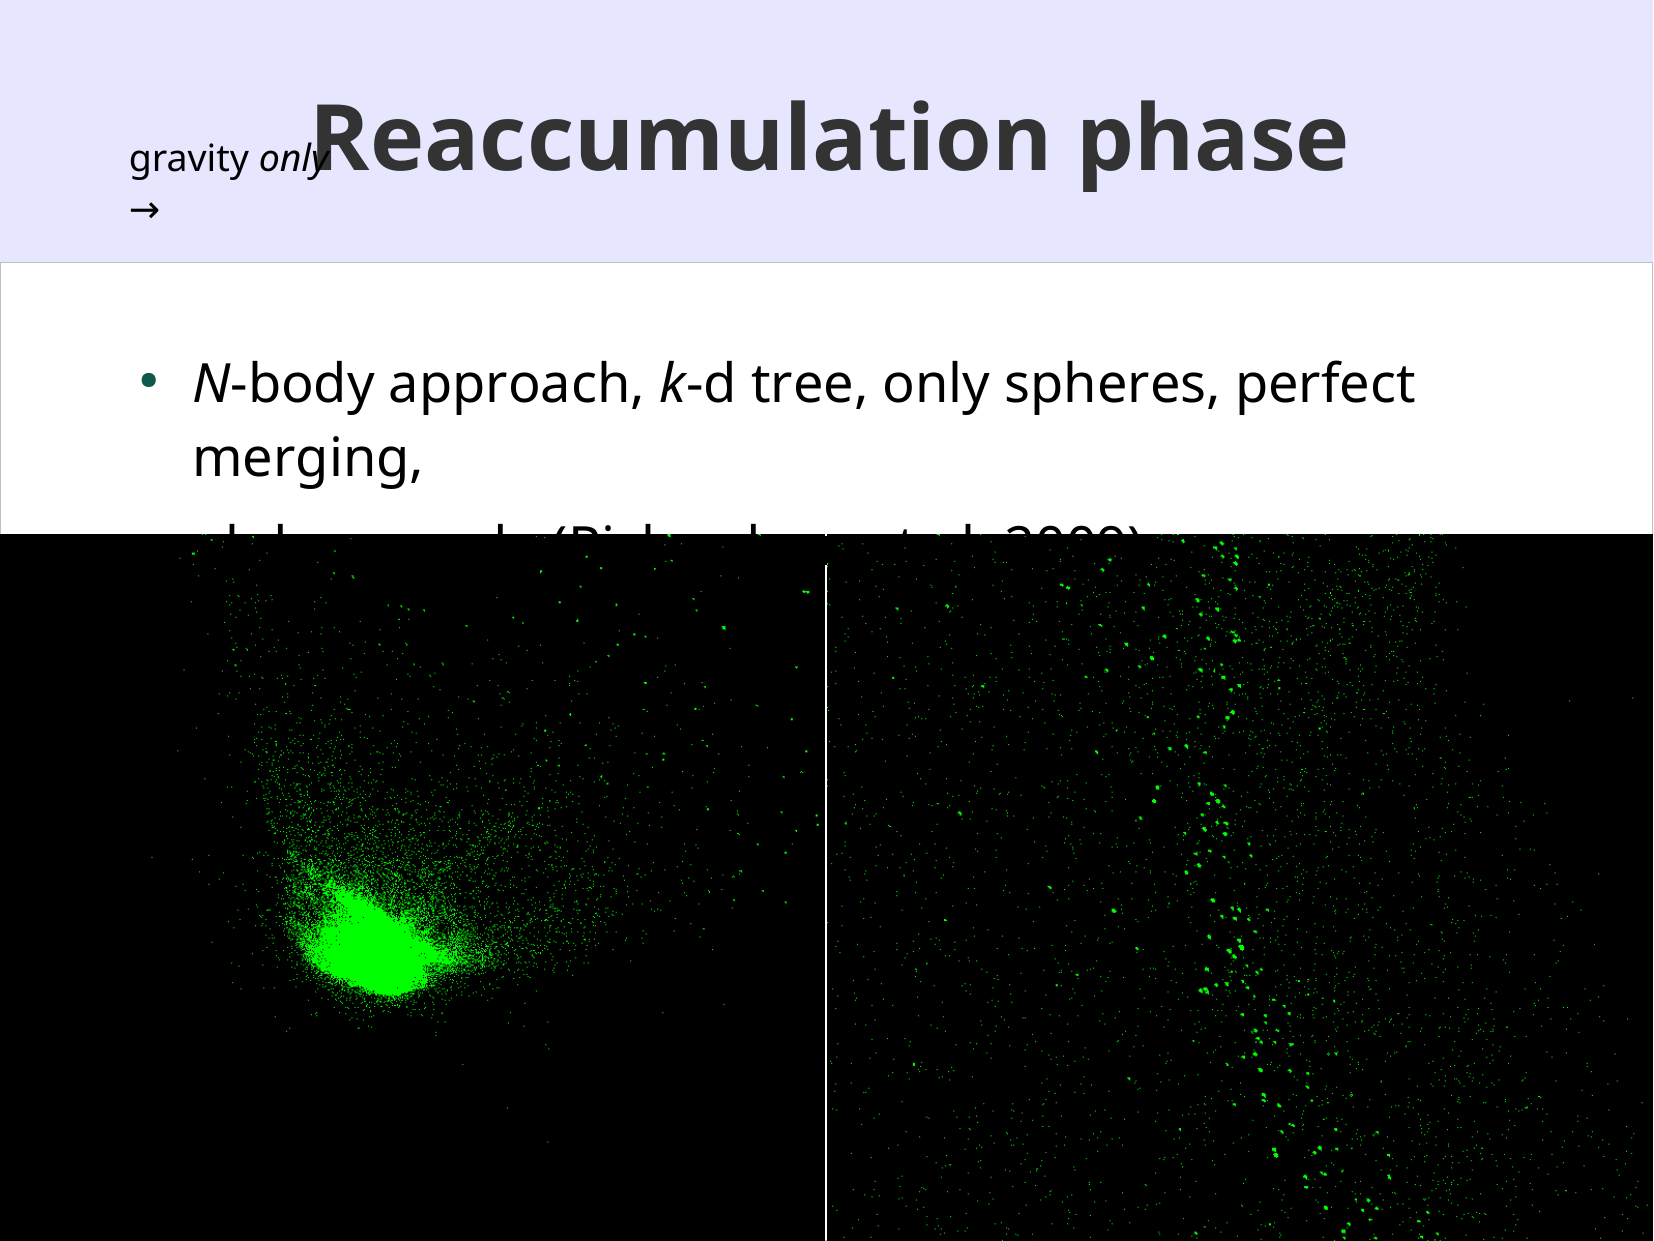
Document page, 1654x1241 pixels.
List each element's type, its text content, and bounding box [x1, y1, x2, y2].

picture [0, 534, 825, 1241]
list N-body approach, k-d tree, only spheres, perfect merging, pkdgrav code (Richardson et al. 2009) [121, 344, 1534, 1065]
text_box gravity only → [114, 124, 385, 185]
title Reaccumulation phase [124, 31, 1536, 239]
picture [827, 534, 1653, 1241]
